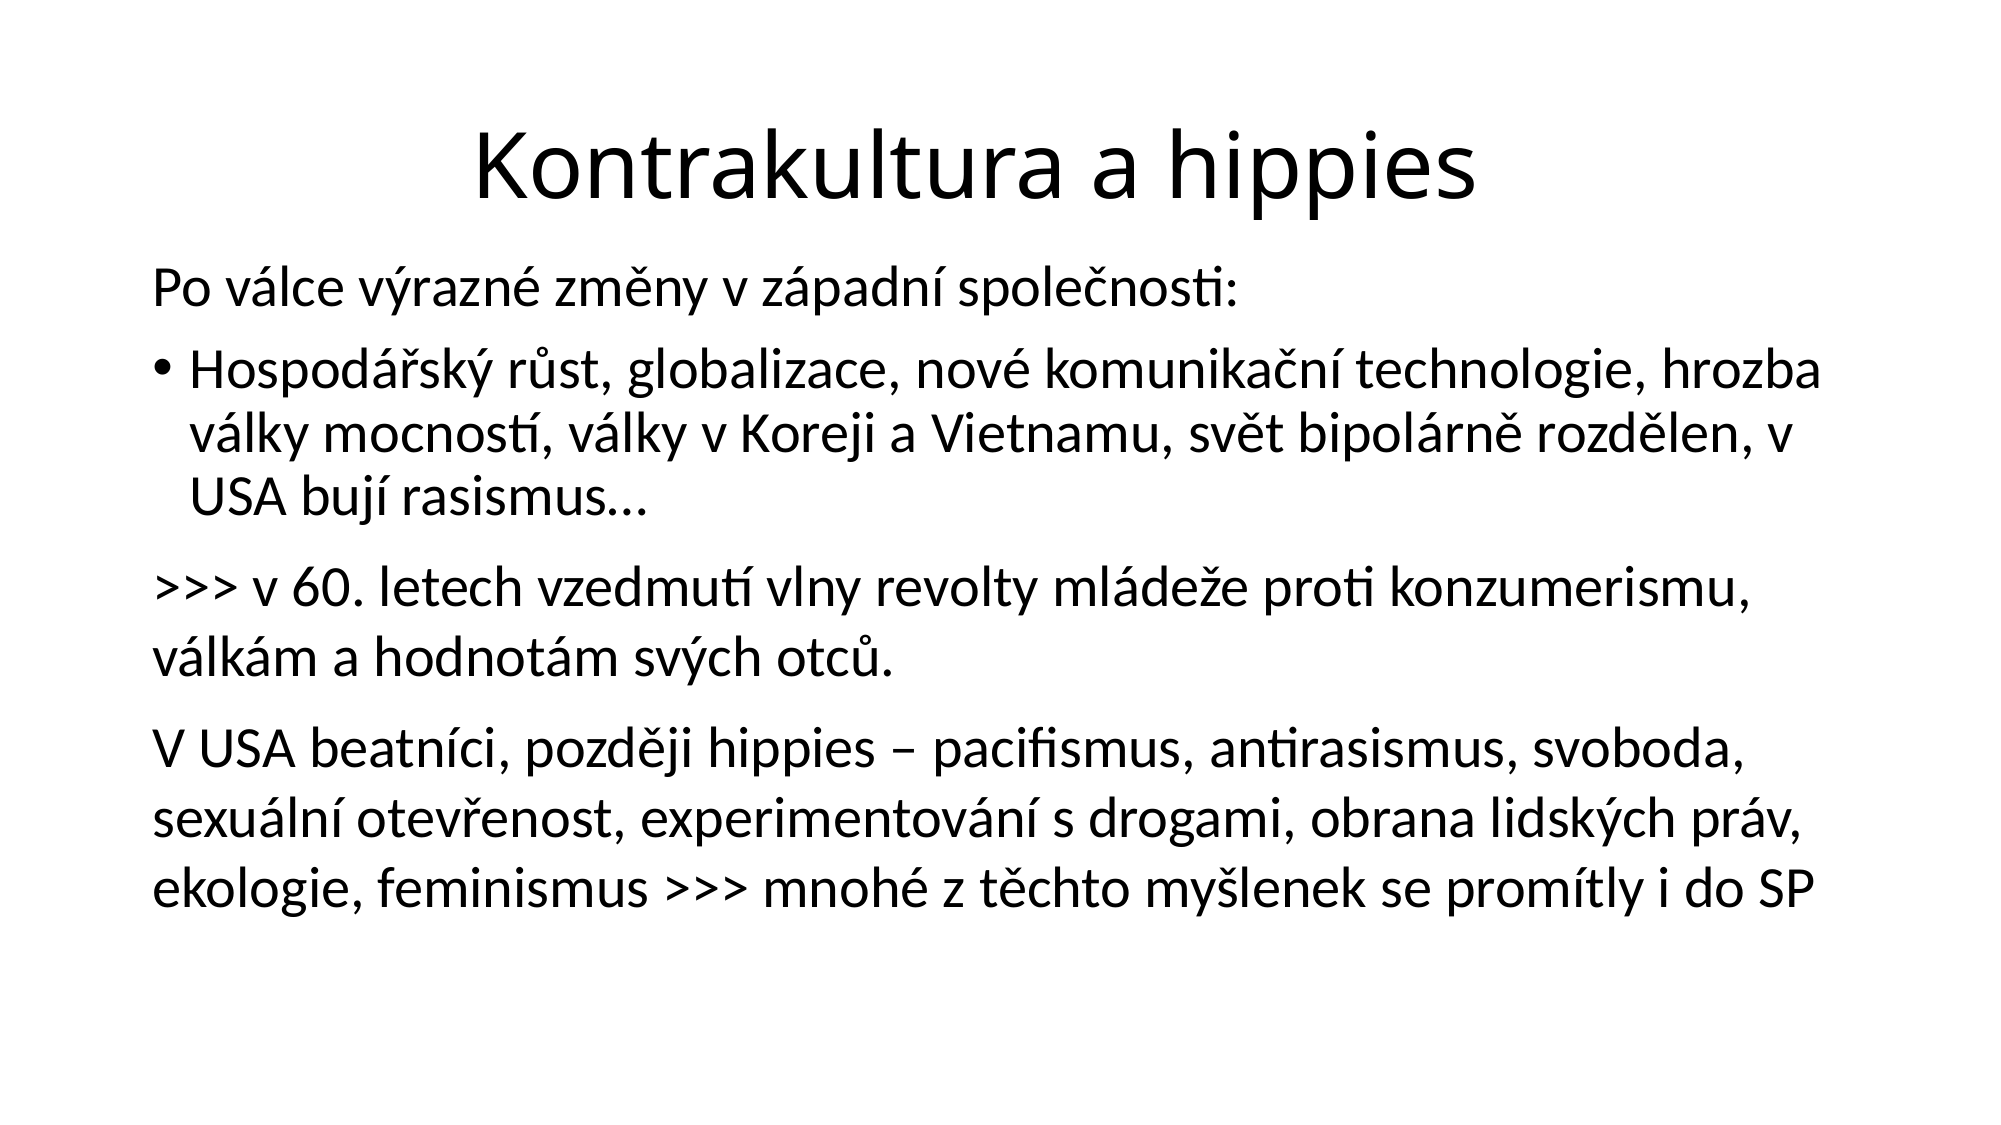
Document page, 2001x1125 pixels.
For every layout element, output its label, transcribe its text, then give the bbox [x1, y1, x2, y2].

title Kontrakultura a hippies [456, 59, 1571, 240]
list Po válce výrazné změny v západní společnosti: Hospodářský růst, globalizace, nové komunikační technologie, hrozba války mocností, války v Koreji a Vietnamu, svět bipolárně rozdělen, v USA bují rasismus… >>> v 60. letech vzedmutí vlny revolty mládeže proti konzumerismu, válkám a hodnotám svých otců. V USA beatníci, později hippies – pacifismus, antirasismus, svoboda, sexuální otevřenost, experimentování s drogami, obrana lidských práv, ekologie, feminismus >>> mnohé z těchto myšlenek se promítly i do SP [137, 240, 1863, 955]
